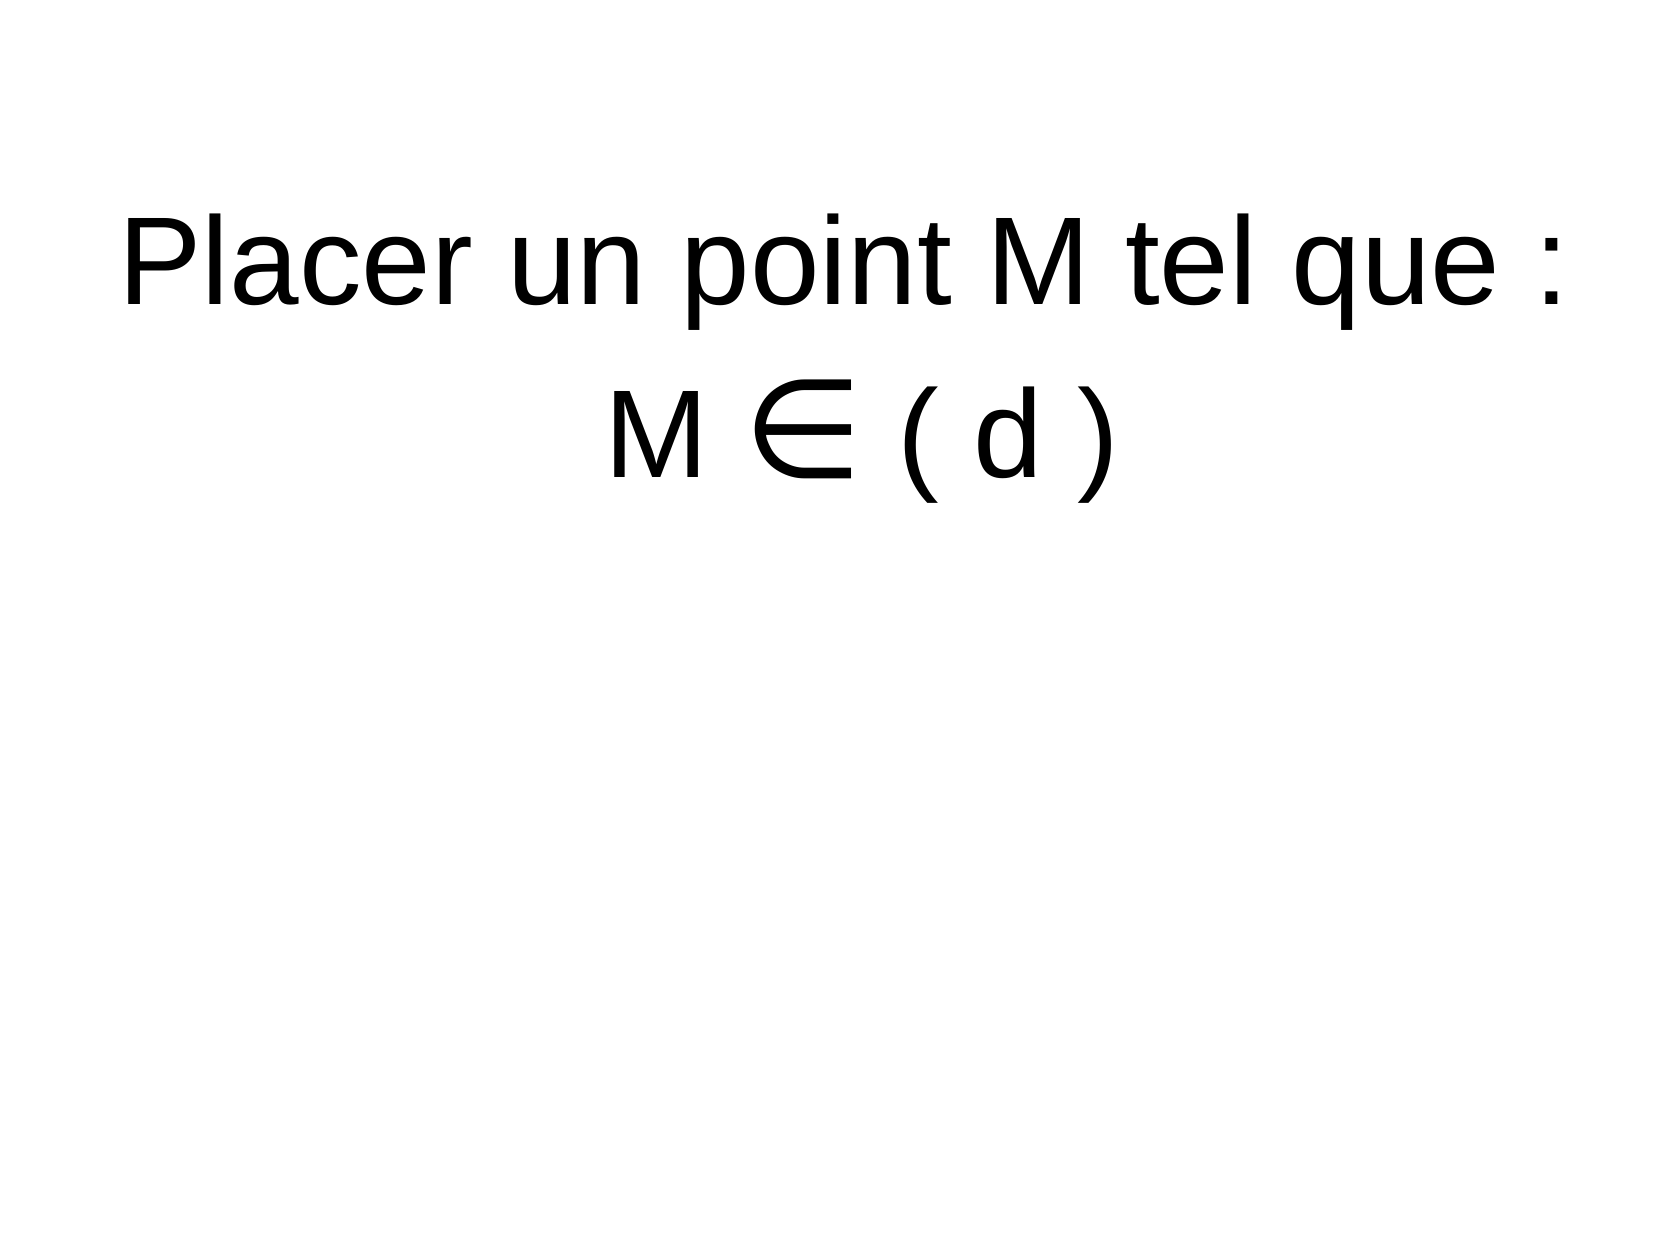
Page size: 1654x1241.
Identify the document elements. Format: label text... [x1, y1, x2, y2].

subtitle Placer un point M tel que : M ∈ ( d ) [118, 70, 1607, 638]
